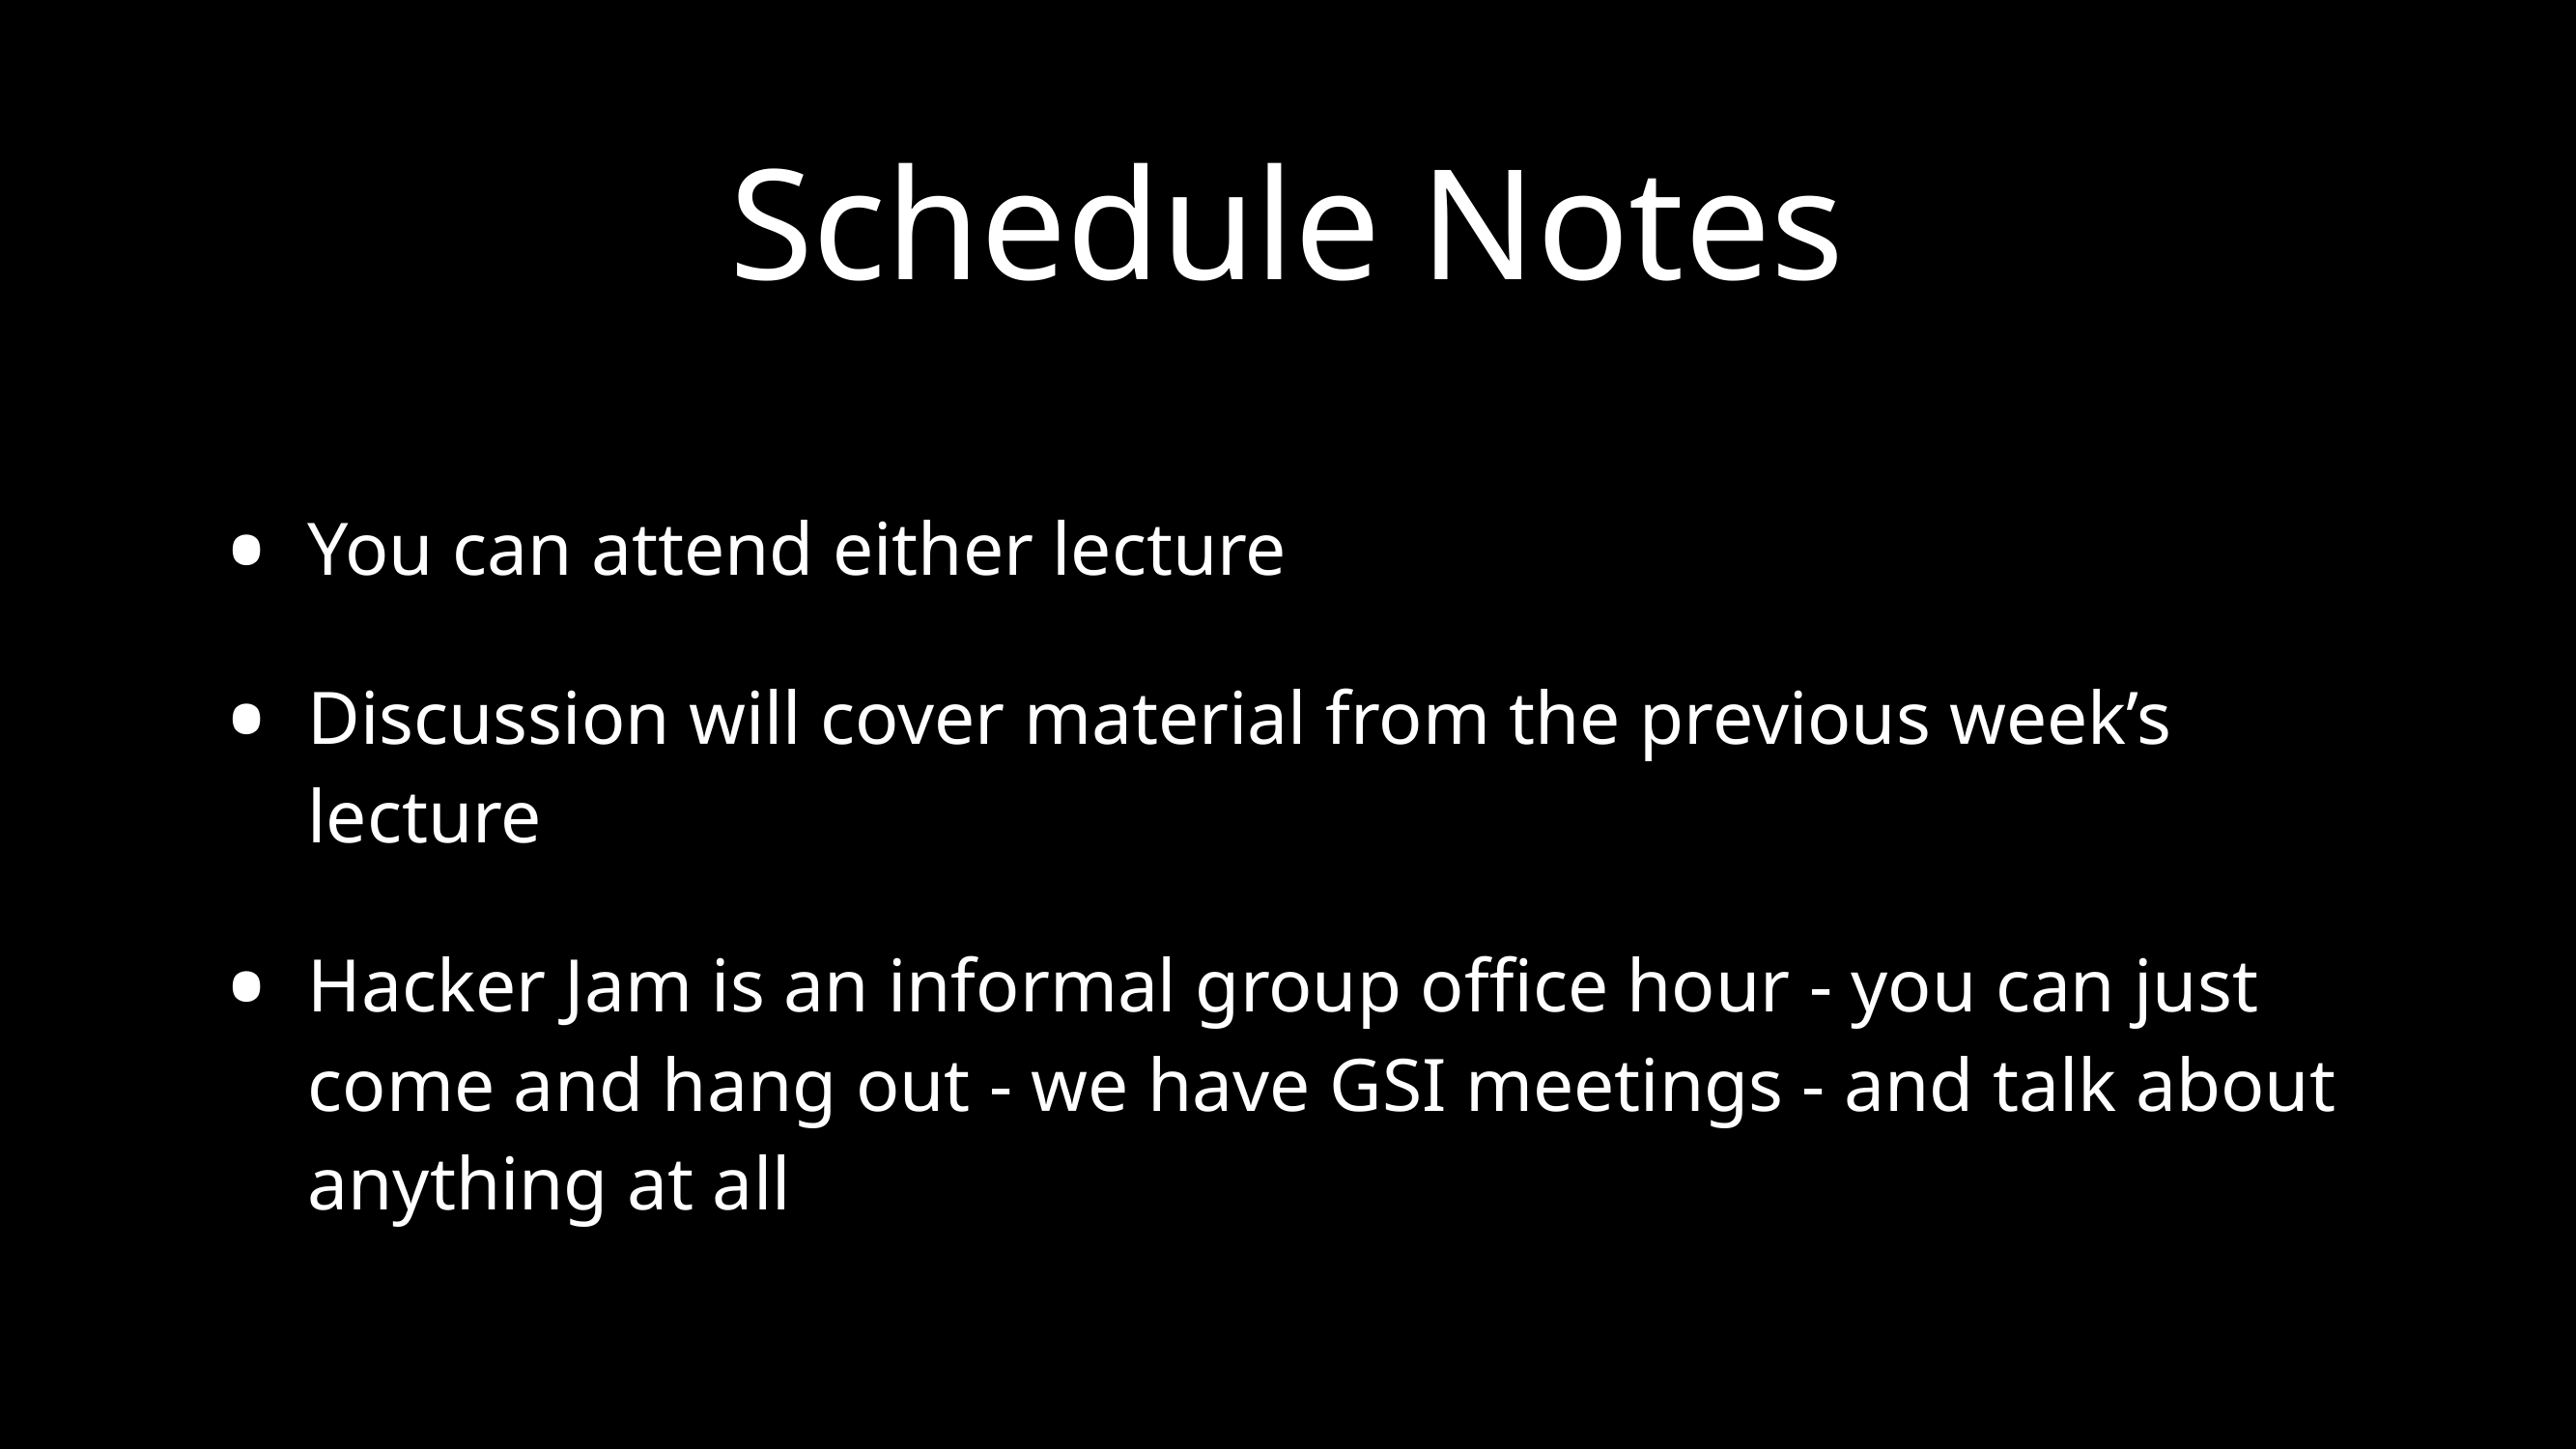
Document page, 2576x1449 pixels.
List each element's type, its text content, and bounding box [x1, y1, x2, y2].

title Schedule Notes [183, 38, 2392, 403]
list You can attend either lecture Discussion will cover material from the previous week’s lecture Hacker Jam is an informal group office hour - you can just come and hang out - we have GSI meetings - and talk about anything at all [183, 412, 2392, 1317]
